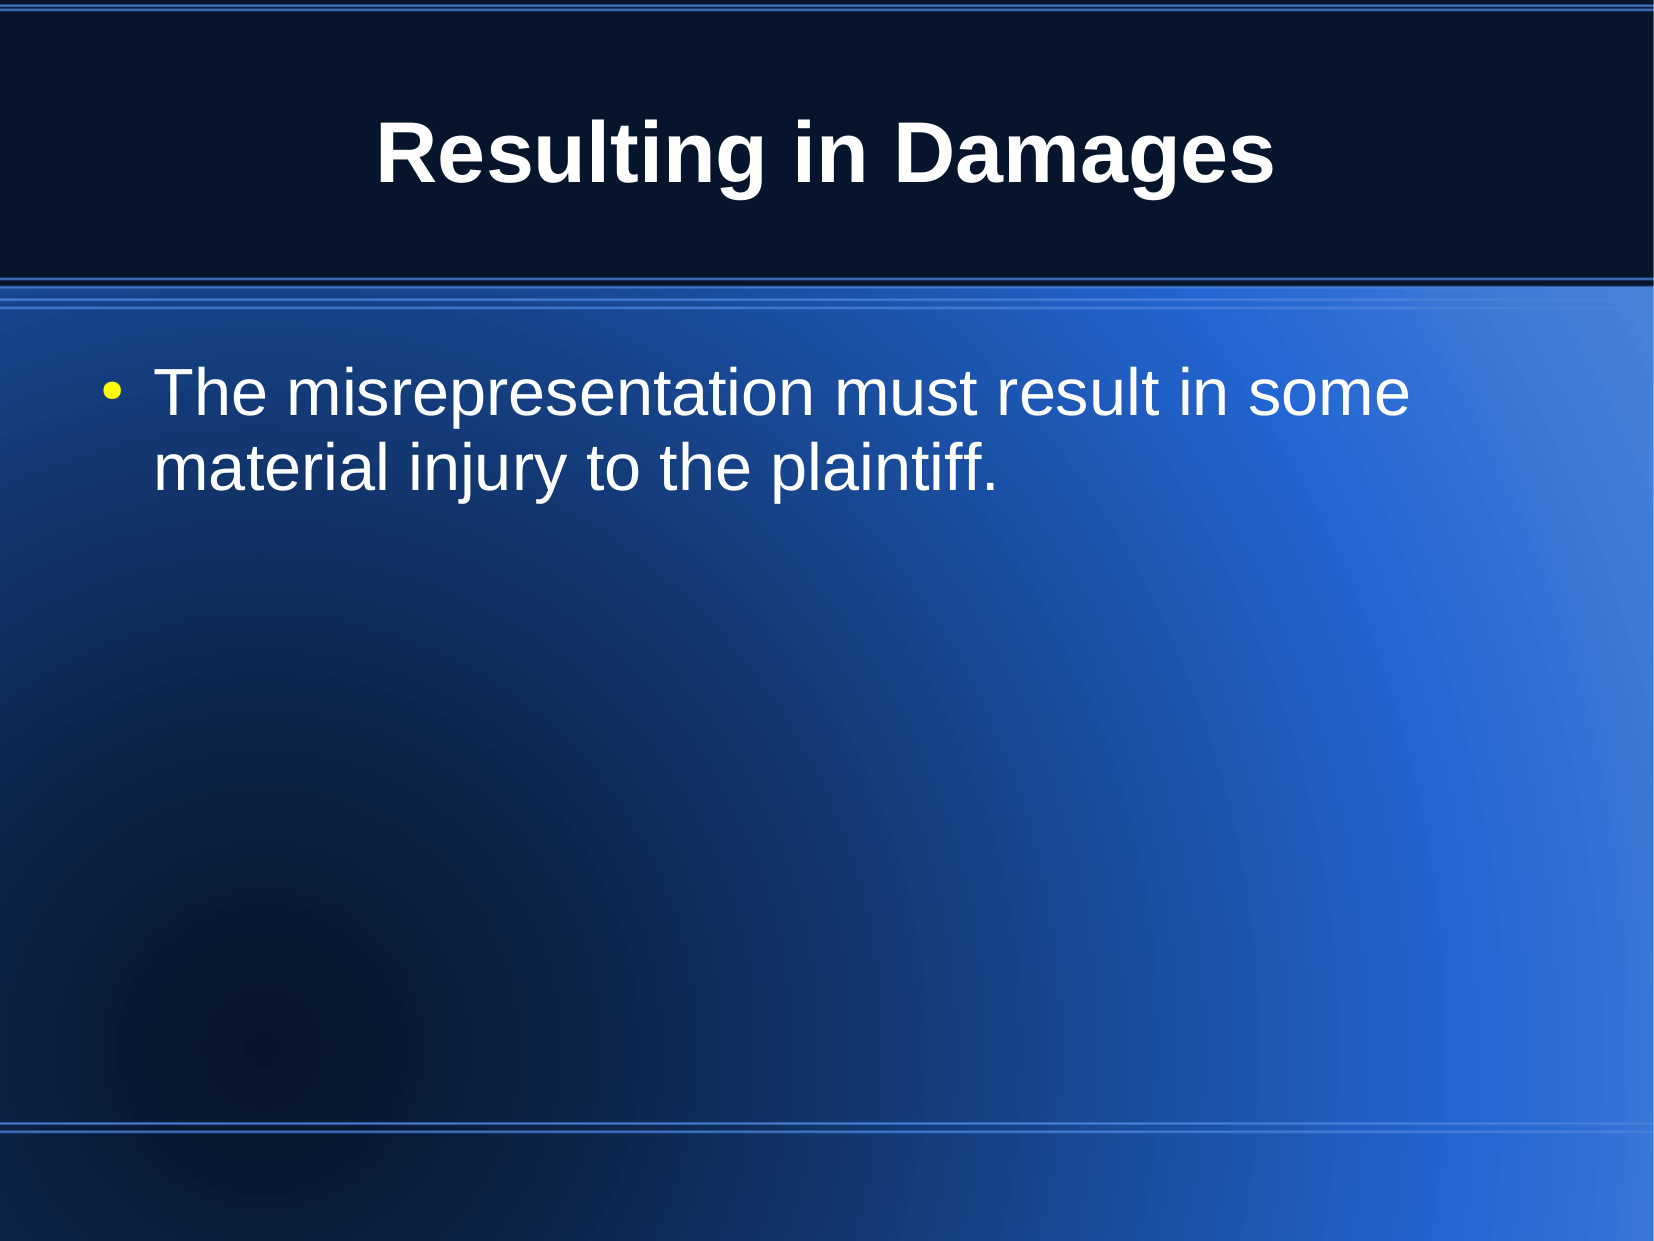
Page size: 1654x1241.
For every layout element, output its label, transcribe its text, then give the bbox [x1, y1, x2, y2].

list The misrepresentation must result in some material injury to the plaintiff. [82, 355, 1571, 1058]
title Resulting in Damages [82, 49, 1571, 257]
picture [0, 0, 1654, 1241]
